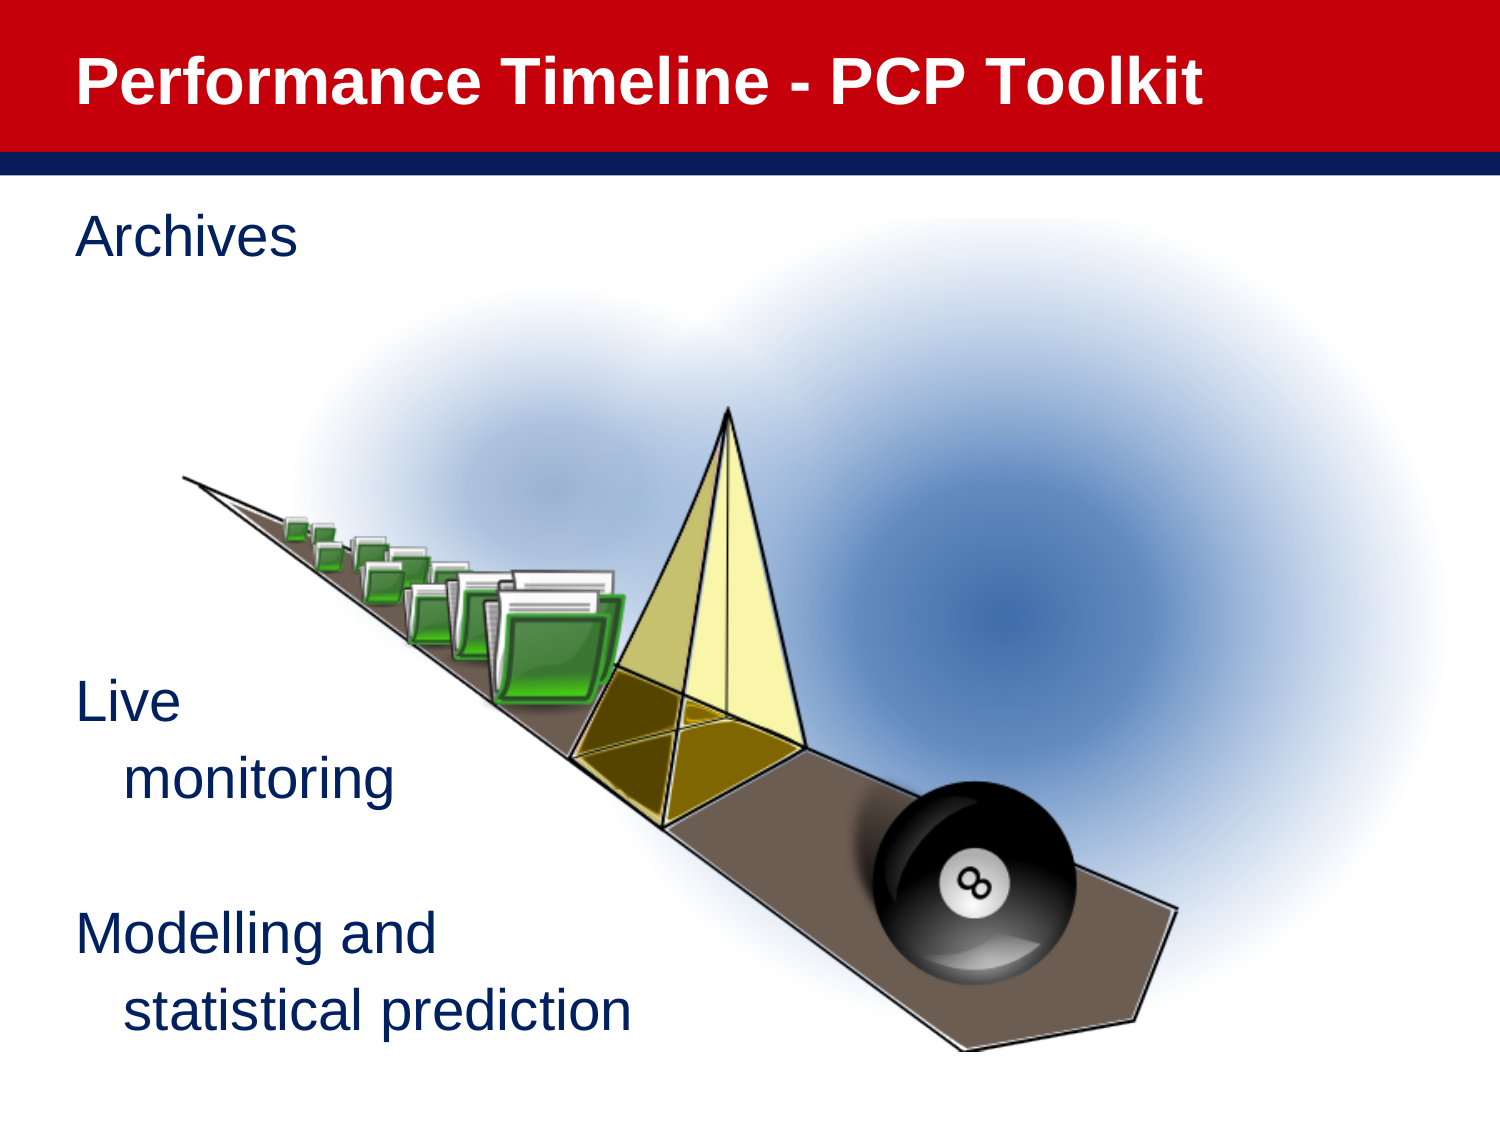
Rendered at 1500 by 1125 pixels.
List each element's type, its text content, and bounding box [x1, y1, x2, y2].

list Archives Live monitoring Modelling and statistical prediction [75, 203, 1424, 1125]
title Performance Timeline - PCP Toolkit [75, 5, 1424, 158]
picture [165, 218, 1499, 1052]
